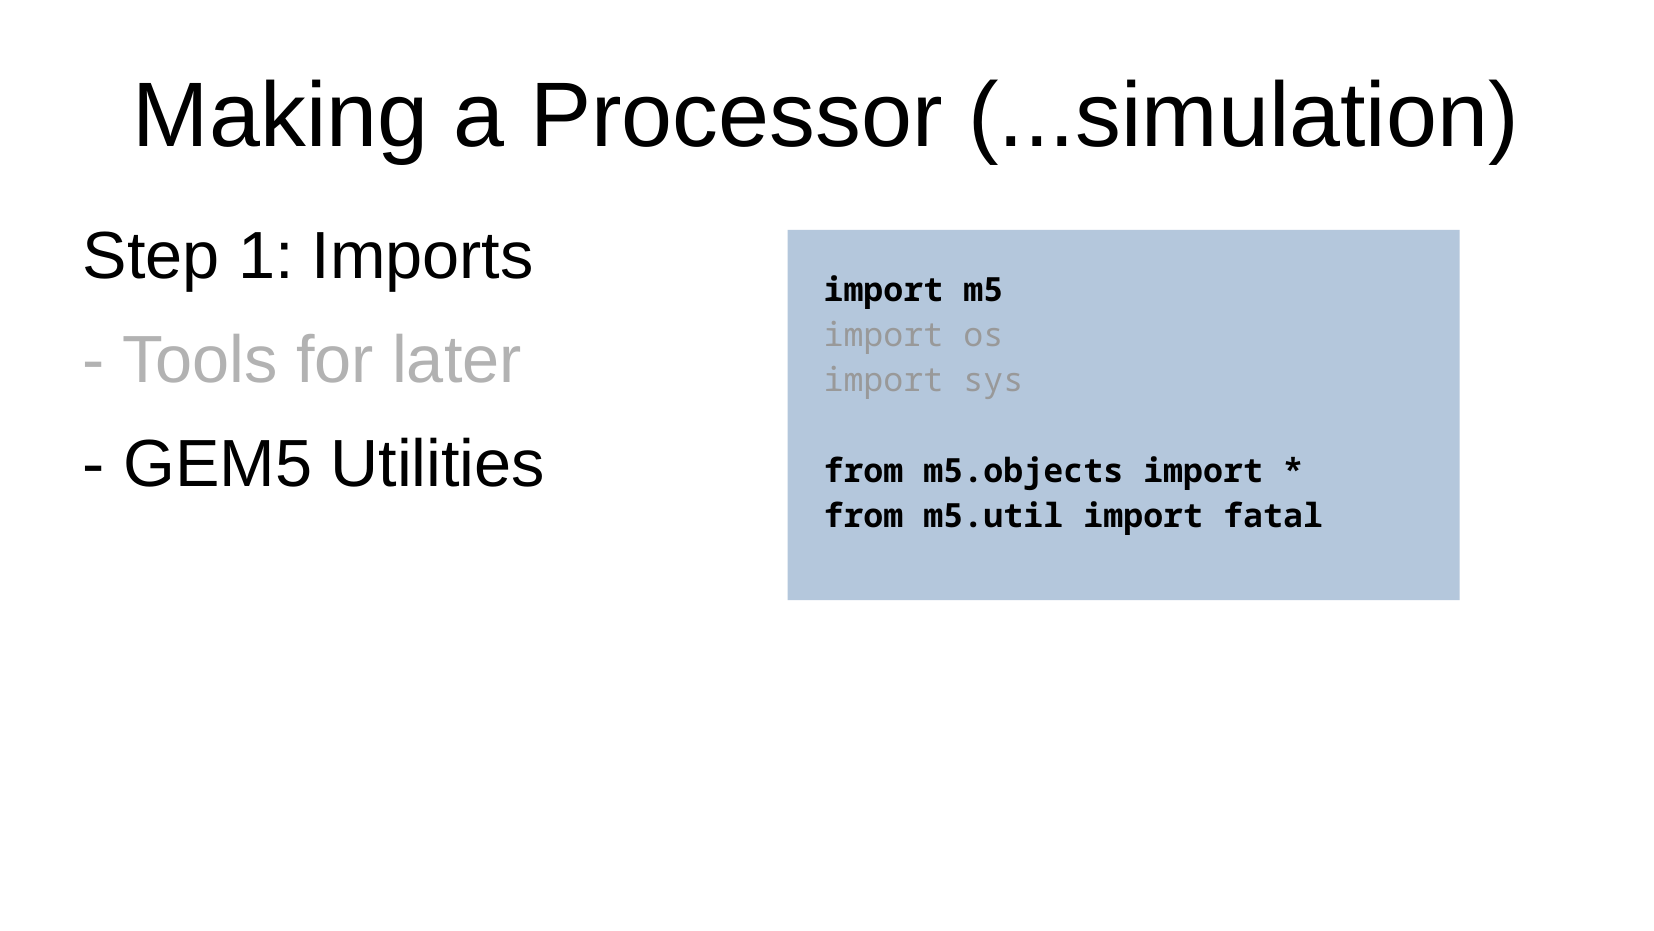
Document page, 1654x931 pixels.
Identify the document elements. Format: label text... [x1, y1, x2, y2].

text_box import m5 import os import sys from m5.objects import * from m5.util import fatal [787, 229, 1460, 601]
title Making a Processor (...simulation) [82, 37, 1571, 193]
list Step 1: Imports - Tools for later - GEM5 Utilities [82, 217, 809, 758]
